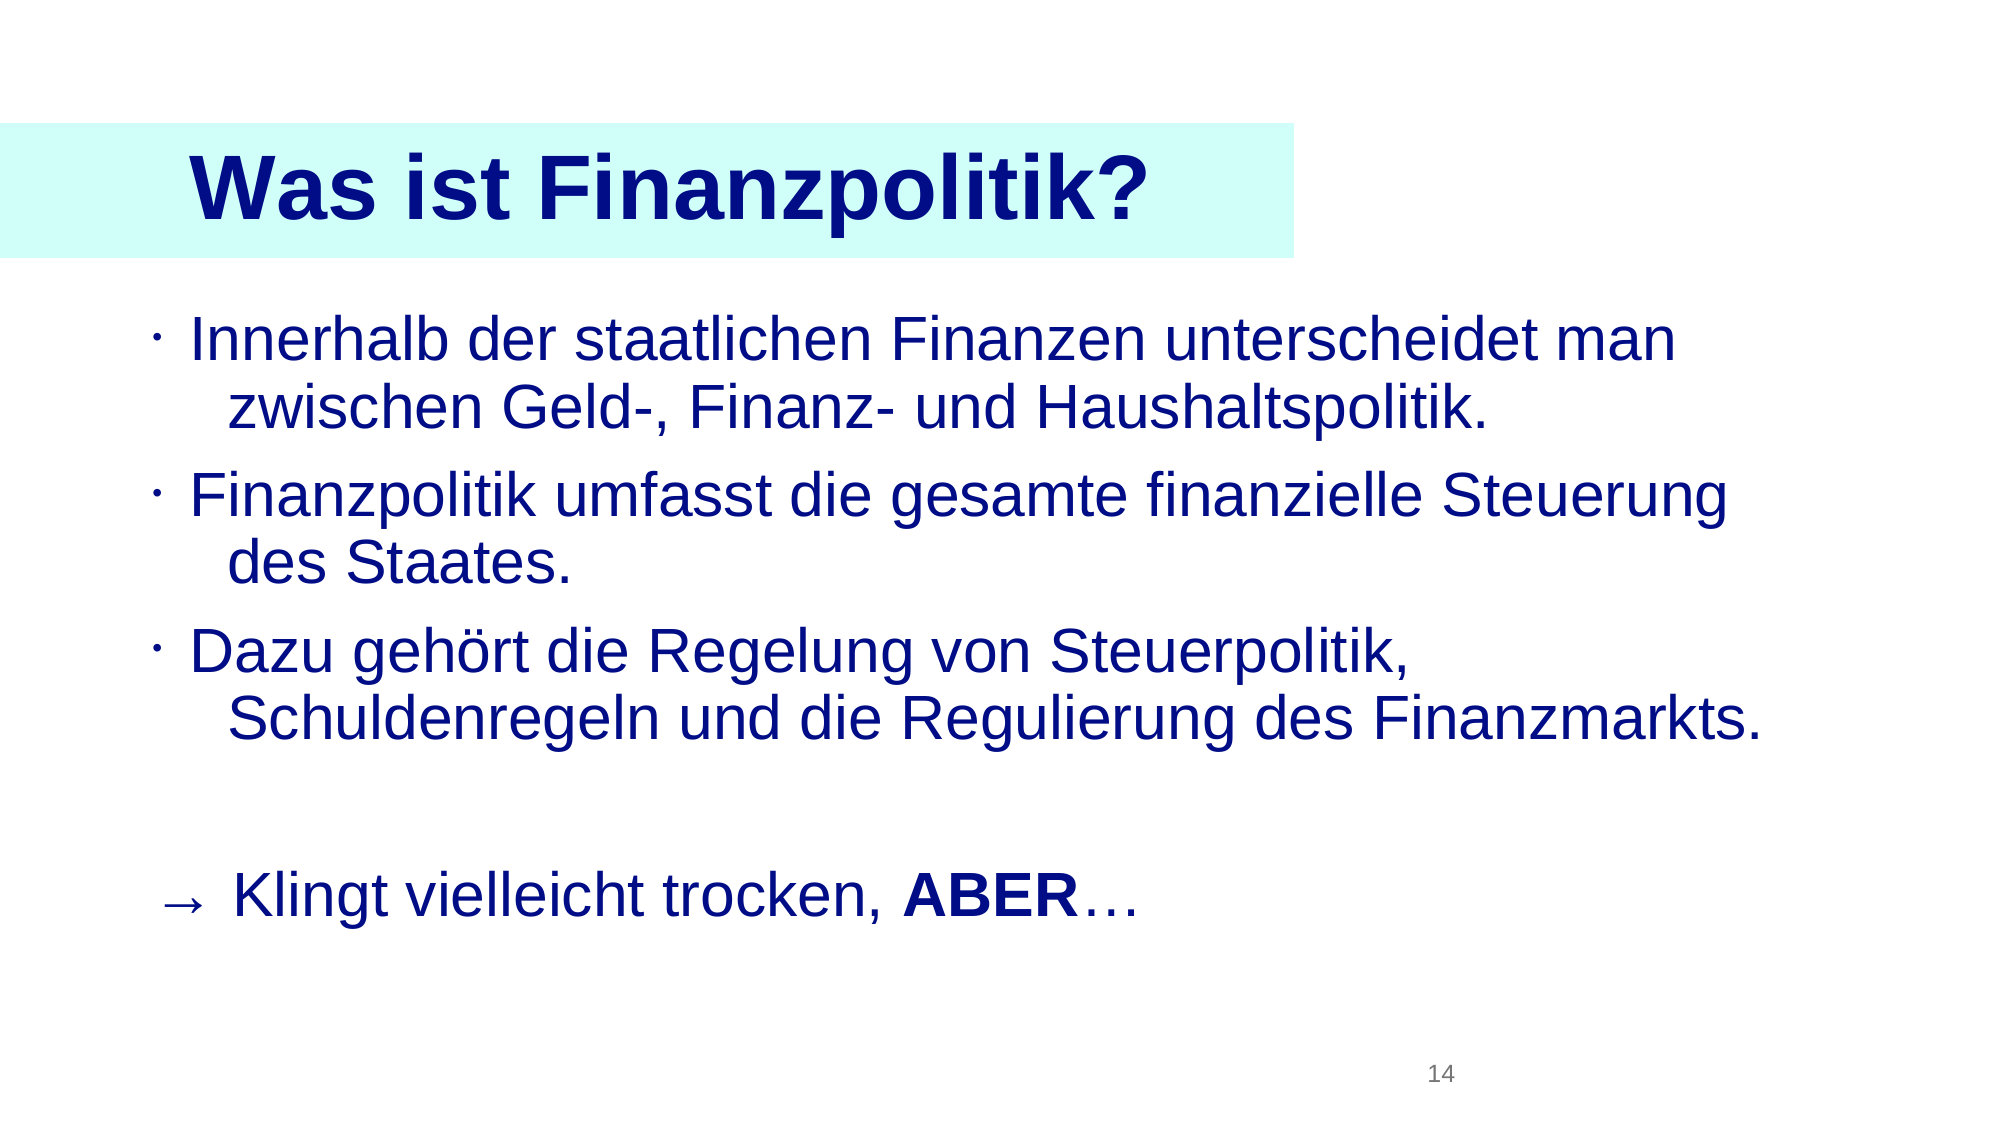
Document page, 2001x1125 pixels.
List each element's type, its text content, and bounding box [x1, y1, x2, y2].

list Innerhalb der staatlichen Finanzen unterscheidet man zwischen Geld-, Finanz- und Haushaltspolitik. Finanzpolitik umfasst die gesamte finanzielle Steuerung des Staates. Dazu gehört die Regelung von Steuerpolitik, Schuldenregeln und die Regulierung des Finanzmarkts. → Klingt vielleicht trocken, ABER… [137, 299, 1863, 1014]
list Was ist Finanzpolitik? [137, 125, 1441, 254]
